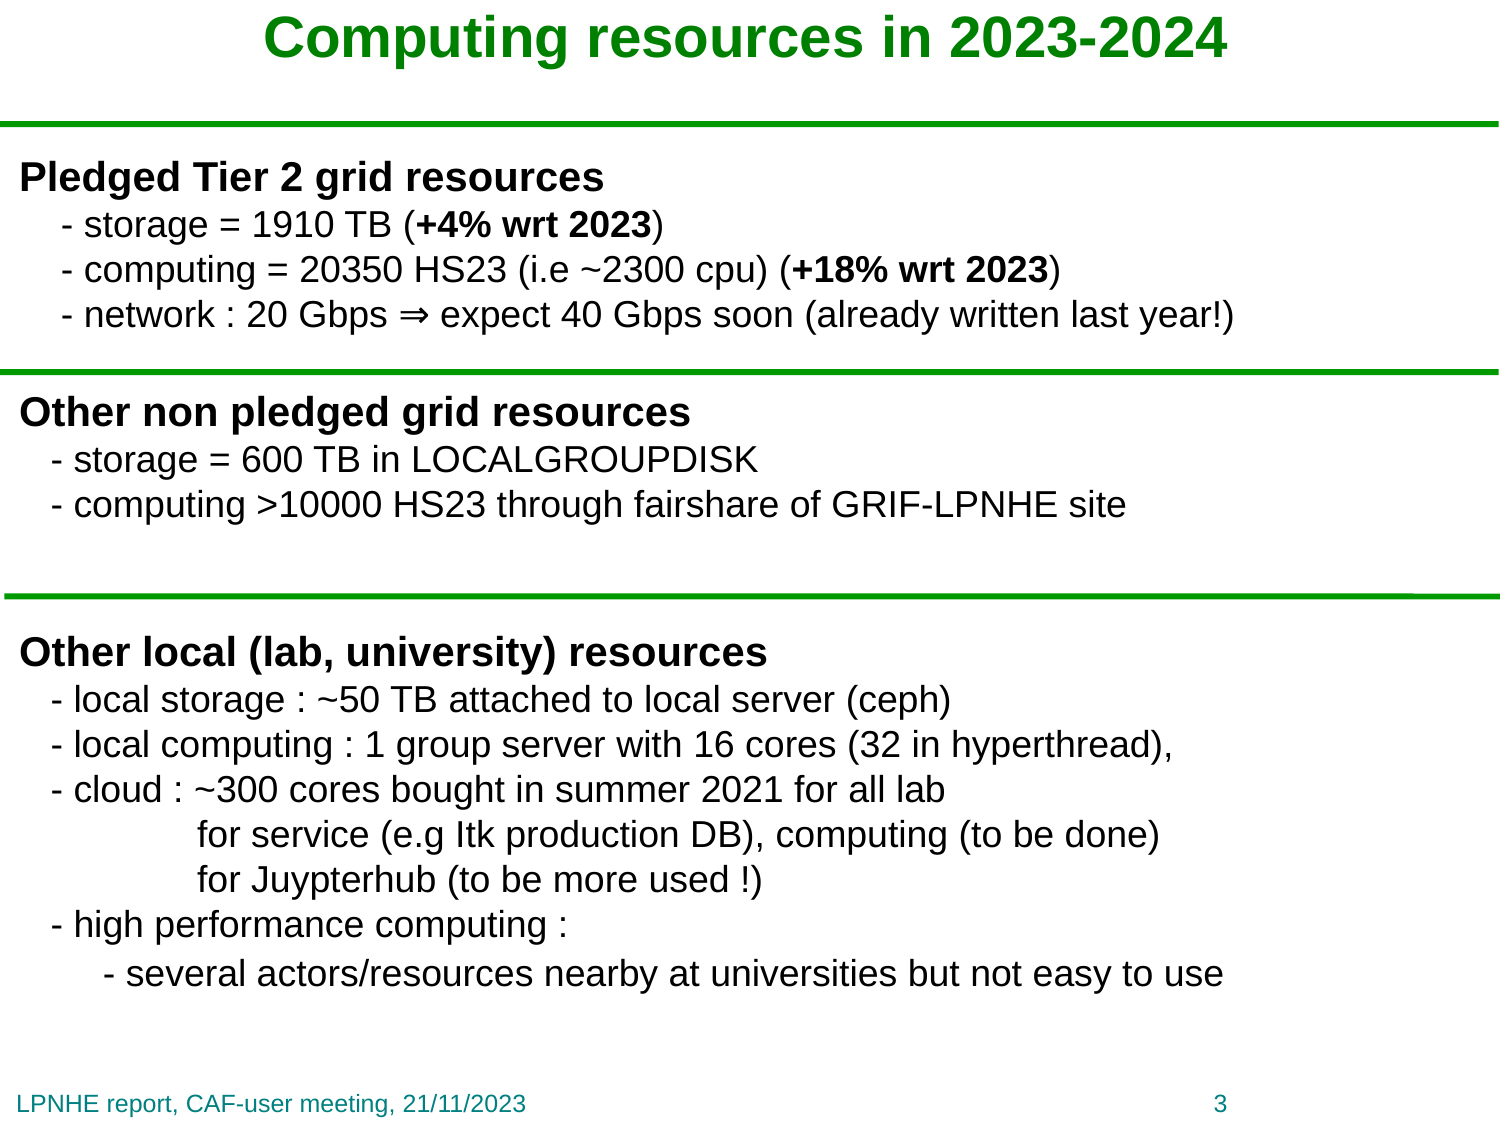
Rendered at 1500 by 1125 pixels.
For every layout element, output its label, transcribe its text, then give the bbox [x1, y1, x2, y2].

text_box Pledged Tier 2 grid resources - storage = 1910 TB (+4% wrt 2023) - computing = 20350 HS23 (i.e ~2300 cpu) (+18% wrt 2023) - network : 20 Gbps ⇒ expect 40 Gbps soon (already written last year!) Other non pledged grid resources - storage = 600 TB in LOCALGROUPDISK - computing >10000 HS23 through fairshare of GRIF-LPNHE site Other local (lab, university) resources - local storage : ~50 TB attached to local server (ceph) - local computing : 1 group server with 16 cores (32 in hyperthread), - cloud : ~300 cores bought in summer 2021 for all lab for service (e.g Itk production DB), computing (to be done) for Juypterhub (to be more used !) - high performance computing : - several actors/resources nearby at universities but not easy to use [4, 142, 1498, 369]
text_box Computing resources in 2023-2024 [5, 0, 1500, 125]
text_box Pledged Tier 2 grid resources - storage = 1910 TB (+4% wrt 2023) - computing = 20350 HS23 (i.e ~2300 cpu) (+18% wrt 2023) - network : 20 Gbps ⇒ expect 40 Gbps soon (already written last year!) Other non pledged grid resources - storage = 600 TB in LOCALGROUPDISK - computing >10000 HS23 through fairshare of GRIF-LPNHE site Other local (lab, university) resources - local storage : ~50 TB attached to local server (ceph) - local computing : 1 group server with 16 cores (32 in hyperthread), - cloud : ~300 cores bought in summer 2021 for all lab for service (e.g Itk production DB), computing (to be done) for Juypterhub (to be more used !) - high performance computing : - several actors/resources nearby at universities but not easy to use [4, 376, 1498, 593]
text_box Pledged Tier 2 grid resources - storage = 1910 TB (+4% wrt 2023) - computing = 20350 HS23 (i.e ~2300 cpu) (+18% wrt 2023) - network : 20 Gbps ⇒ expect 40 Gbps soon (already written last year!) Other non pledged grid resources - storage = 600 TB in LOCALGROUPDISK - computing >10000 HS23 through fairshare of GRIF-LPNHE site Other local (lab, university) resources - local storage : ~50 TB attached to local server (ceph) - local computing : 1 group server with 16 cores (32 in hyperthread), - cloud : ~300 cores bought in summer 2021 for all lab for service (e.g Itk production DB), computing (to be done) for Juypterhub (to be more used !) - high performance computing : - several actors/resources nearby at universities but not easy to use [4, 600, 1498, 1096]
